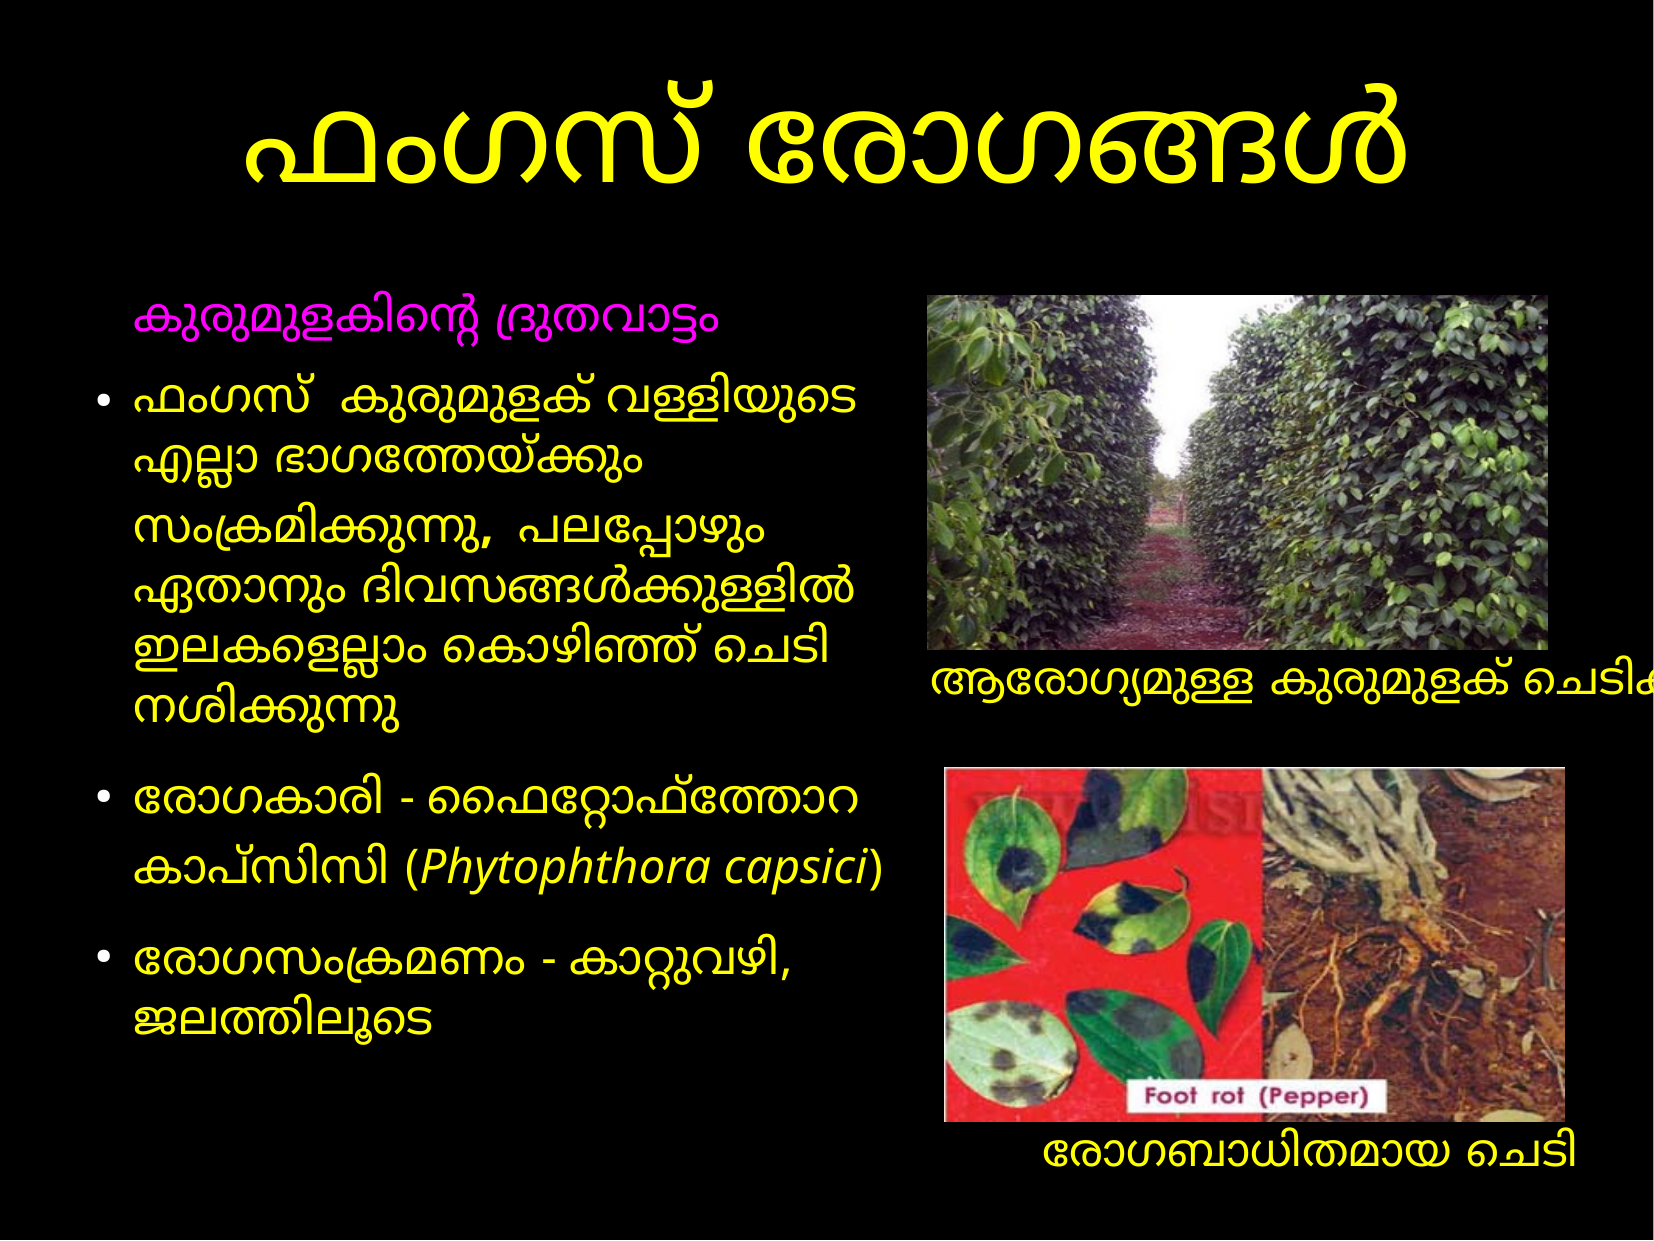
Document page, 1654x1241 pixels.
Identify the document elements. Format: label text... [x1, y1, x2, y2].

title ഫംഗസ് രോഗങ്ങള്‍ [82, 49, 1571, 257]
picture [927, 295, 1548, 650]
text_box ആരോഗ്യമുള്ള കുരുമുളക് ചെടികള്‍ [915, 644, 1537, 727]
text_box രോഗബാധിതമായ ചെടി [1027, 1123, 1486, 1198]
picture [944, 767, 1565, 1123]
list കുരുമുളകിന്റെ ദ്രുതവാട്ടം ഫംഗസ് കുരുമുളക് വള്ളിയുടെ എല്ലാ ഭാഗത്തേയ്ക്കും സംക്രമിക്കുന്നു, പലപ്പോഴും ഏതാനും ദിവസങ്ങള്‍ക്കുള്ളില്‍ ഇലകളെല്ലാം കൊഴിഞ്ഞ് ചെടി നശിക്കുന്നു രോഗകാരി - ഫൈറ്റോഫ്ത്തോറ കാപ്സിസി (Phytophthora capsici) രോഗസംക്രമണം - കാറ്റുവഴി, ജലത്തിലൂടെ [82, 290, 886, 1109]
